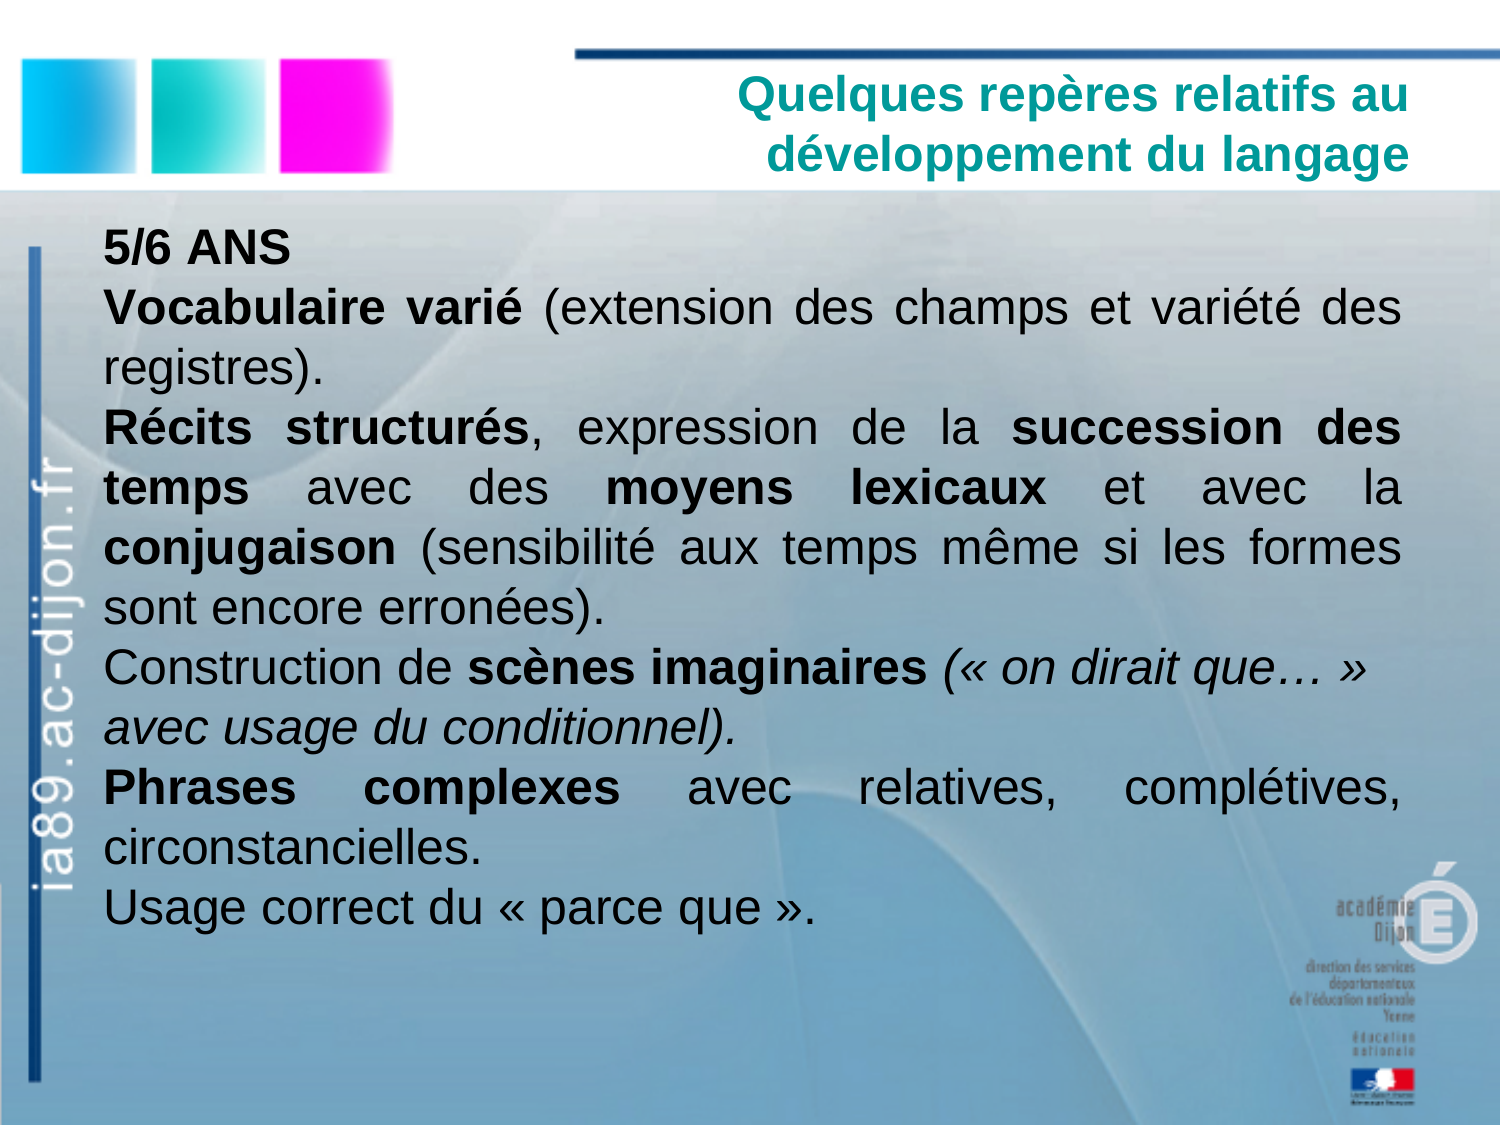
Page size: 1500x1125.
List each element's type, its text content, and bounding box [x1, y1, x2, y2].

picture [0, 0, 1500, 1125]
title Quelques repères relatifs au développement du langage [454, 42, 1426, 200]
text_box 5/6 ANS Vocabulaire varié (extension des champs et variété des registres). Récits structurés, expression de la succession des temps avec des moyens lexicaux et avec la conjugaison (sensibilité aux temps même si les formes sont encore erronées). Construction de scènes imaginaires (« on dirait que… » avec usage du conditionnel). Phrases complexes avec relatives, complétives, circonstancielles. Usage correct du « parce que ». [88, 206, 1418, 942]
